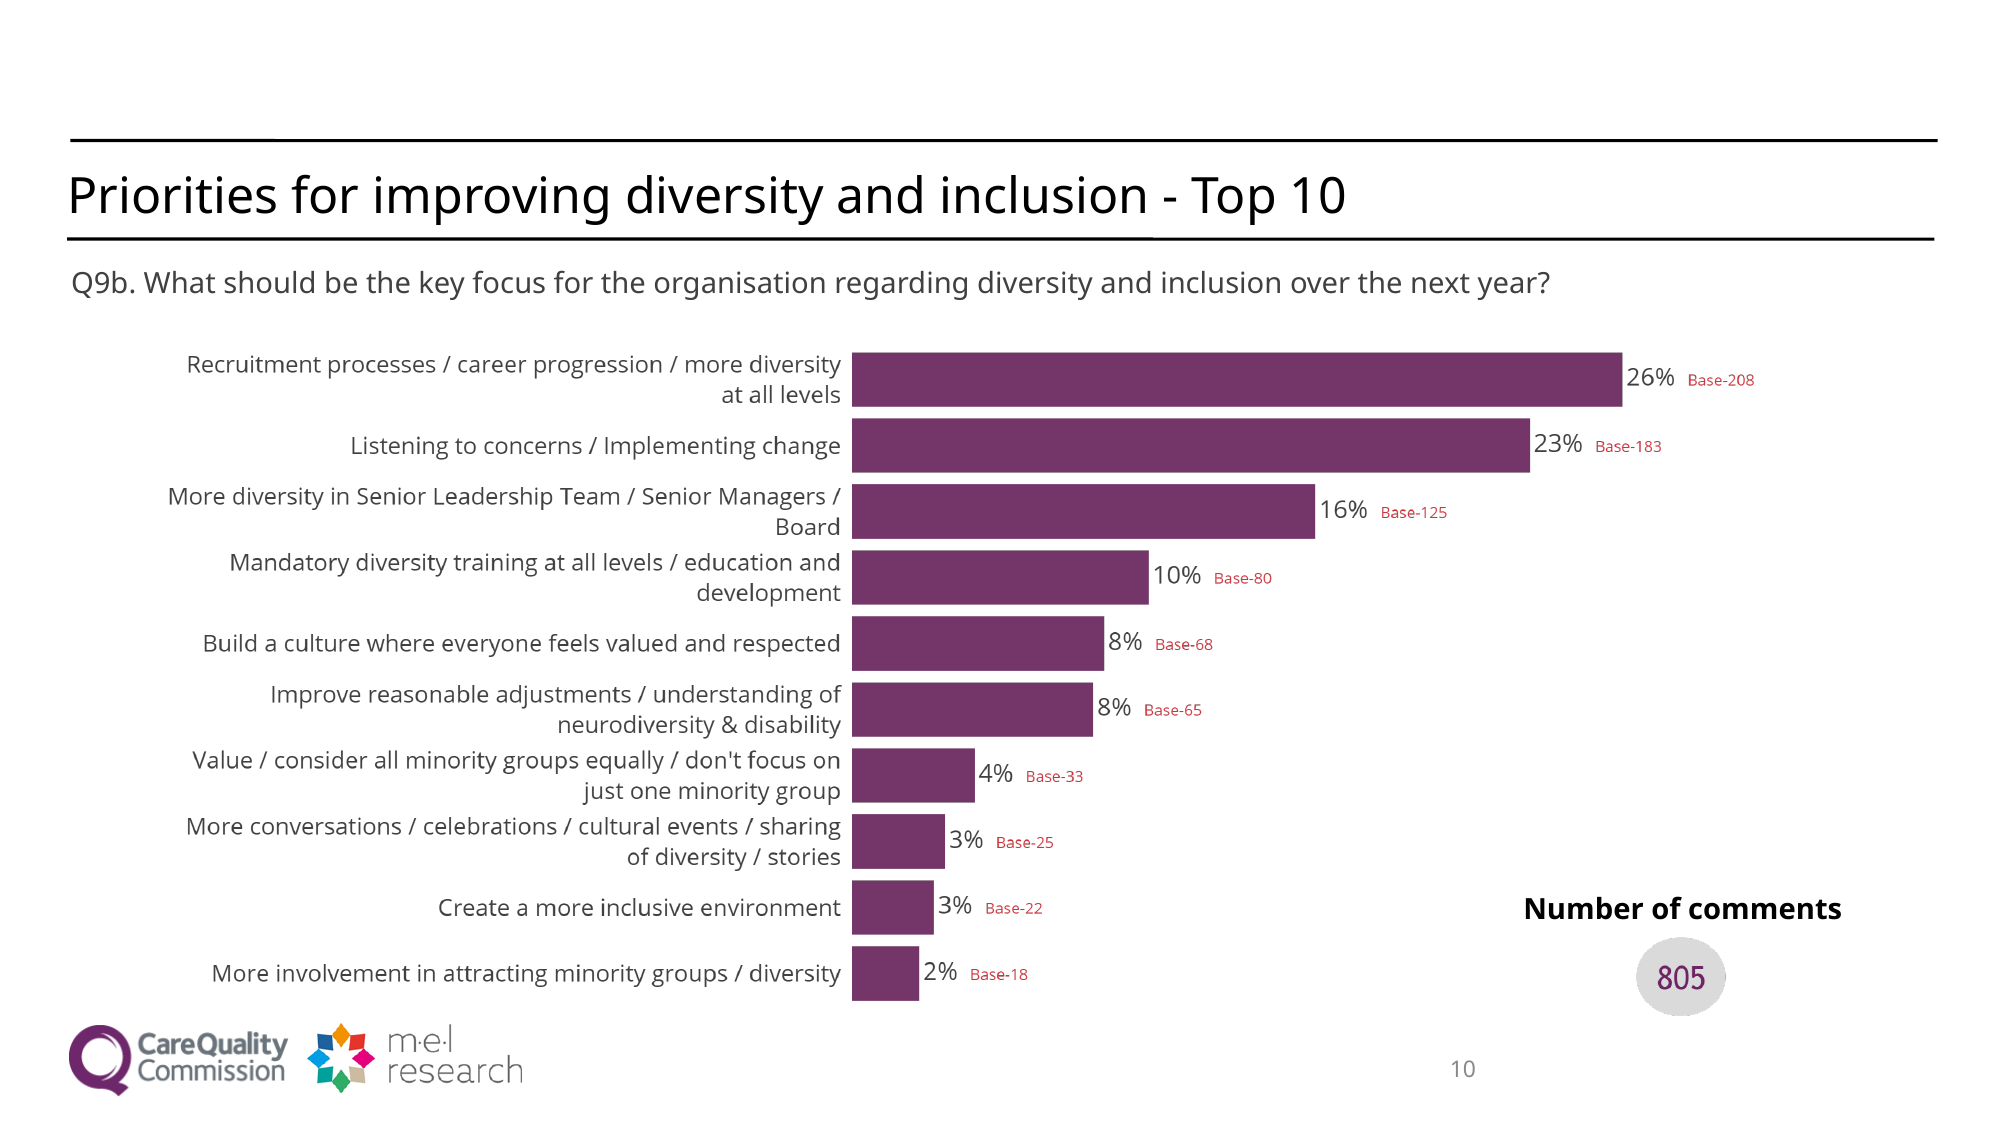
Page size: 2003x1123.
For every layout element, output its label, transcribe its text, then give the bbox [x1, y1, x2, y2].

title Priorities for improving diversity and inclusion - Top 10 [67, 143, 1935, 232]
picture [23, 315, 1899, 1099]
text_box Q9b. What should be the key focus for the organisation regarding diversity and inclusion over the next year? [71, 256, 1935, 299]
text_box 10 [1434, 1039, 1902, 1100]
